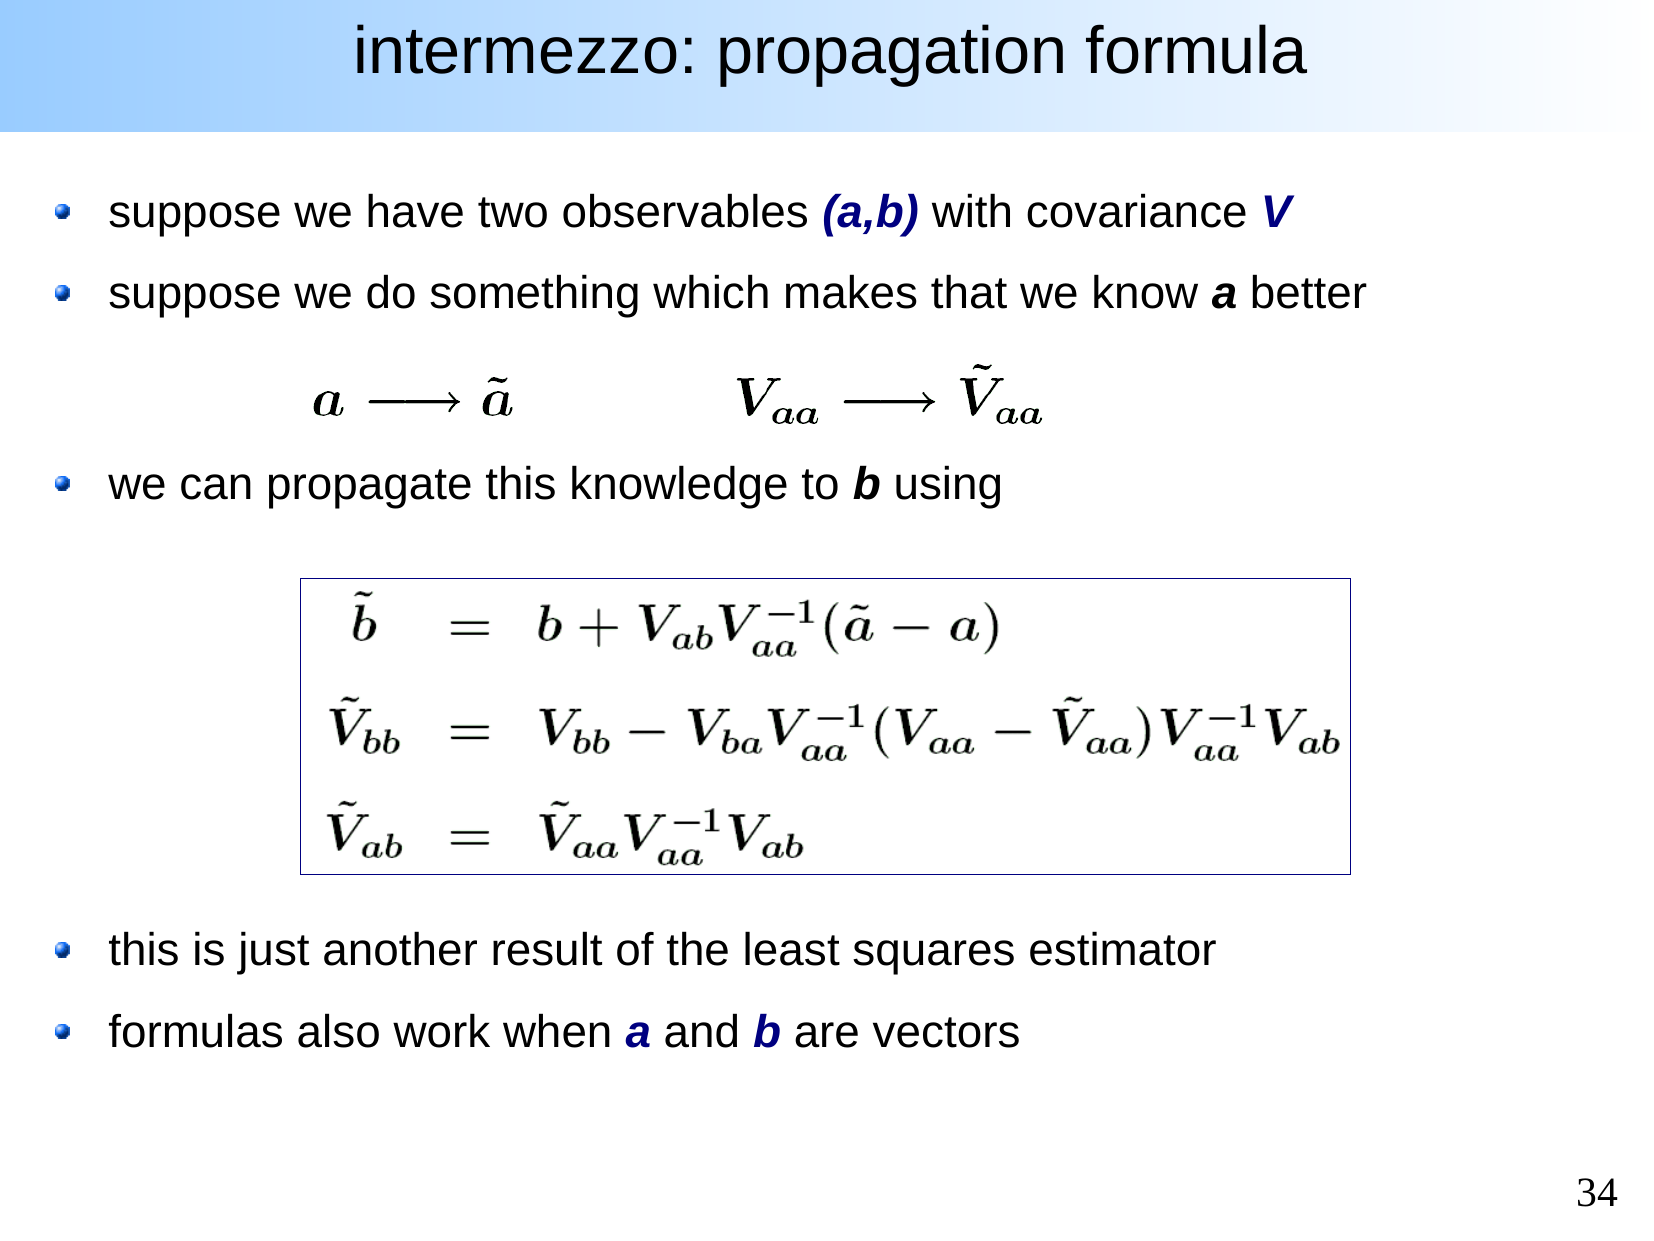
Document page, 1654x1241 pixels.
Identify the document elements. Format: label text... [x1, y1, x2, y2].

list suppose we have two observables (a,b) with covariance V suppose we do something which makes that we know a better [37, 186, 1613, 405]
title intermezzo: propagation formula [86, 7, 1576, 94]
list this is just another result of the least squares estimator formulas also work when a and b are vectors [37, 924, 1613, 1057]
list we can propagate this knowledge to b using [37, 457, 1613, 551]
picture [300, 578, 1351, 875]
picture [300, 405, 1051, 434]
